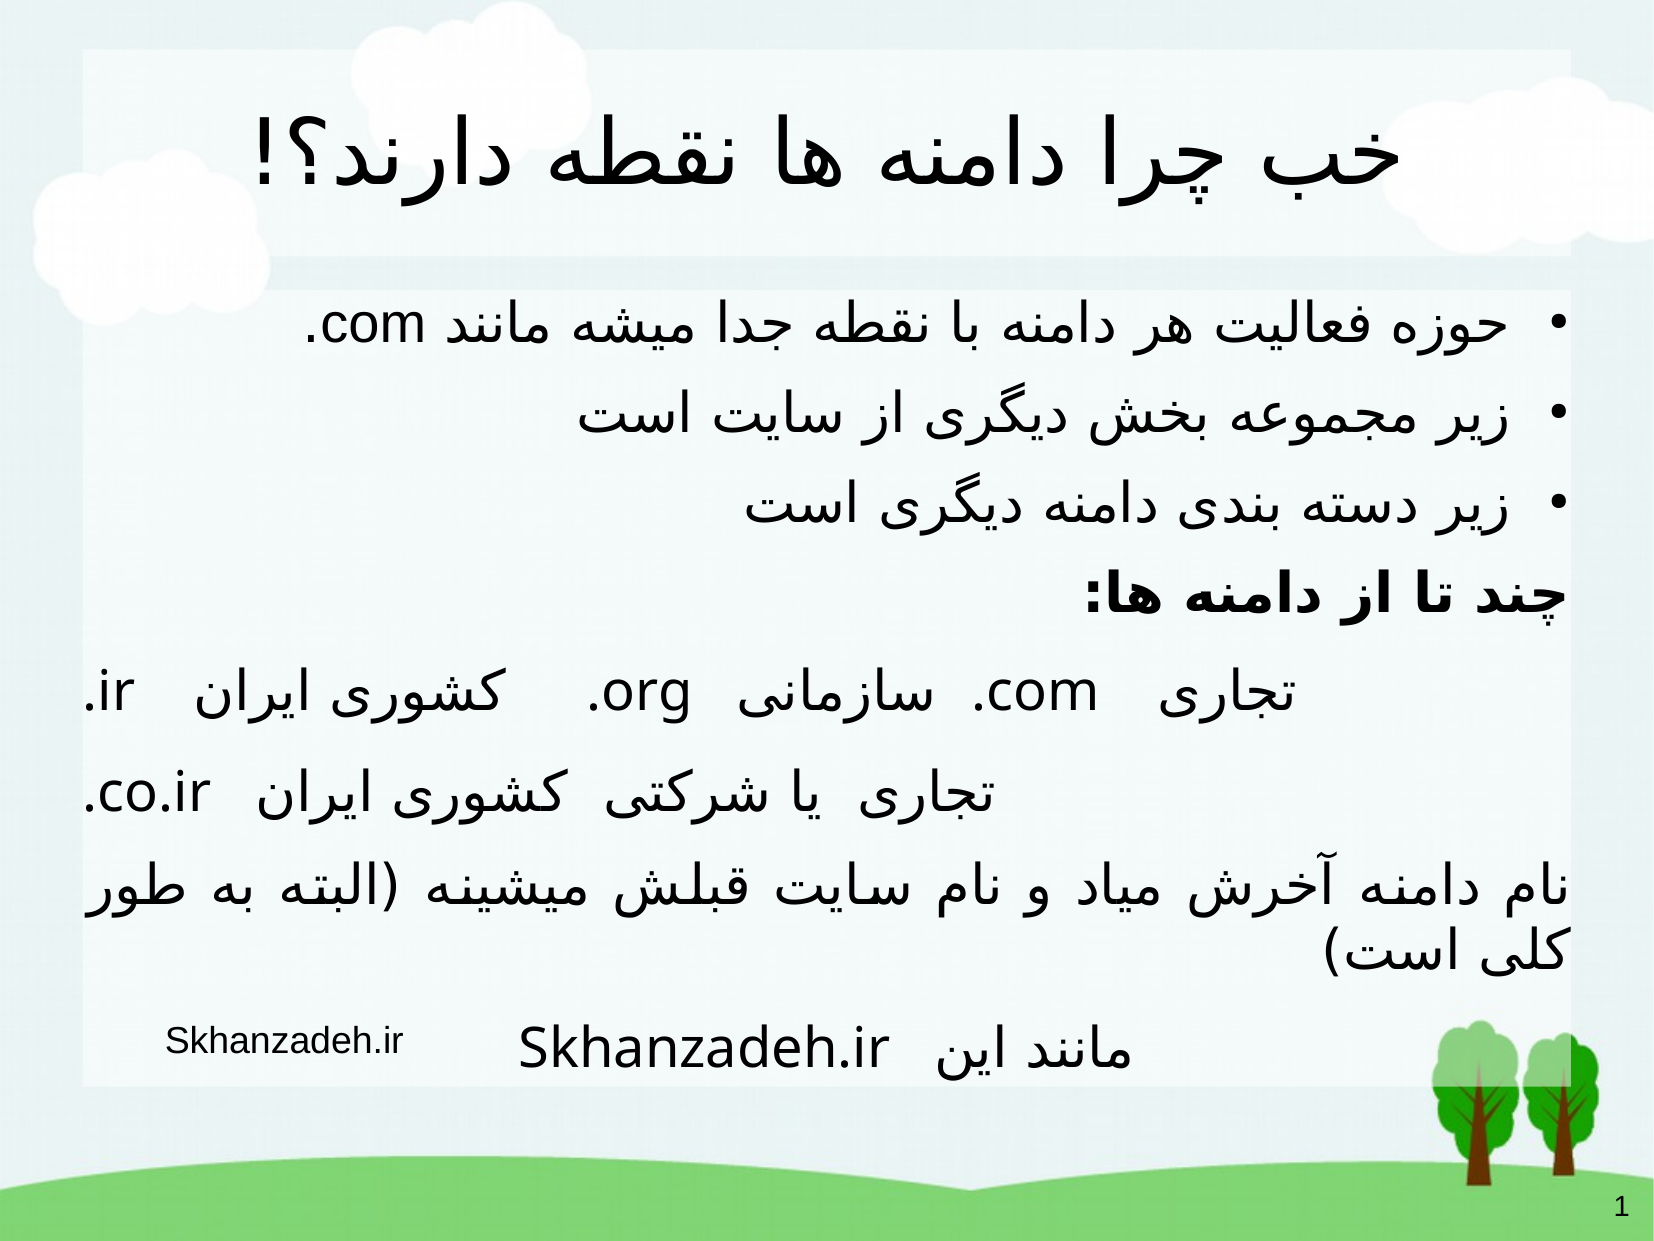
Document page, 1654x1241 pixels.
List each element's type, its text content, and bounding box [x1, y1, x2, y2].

list حوزه فعالیت هر دامنه با نقطه جدا میشه مانند com. زیر مجموعه بخش دیگری از سایت است زیر دسته بندی دامنه دیگری است چند تا از دامنه ها: .ir کشوری ایران .org سازمانی .com تجاری .co.ir تجاری یا شرکتی کشوری ایران نام دامنه آخرش میاد و نام سایت قبلش میشینه (البته به طور کلی است) Skhanzadeh.ir مانند این [82, 290, 1571, 1087]
picture [0, 0, 1654, 1241]
title خب چرا دامنه ها نقطه دارند؟! [82, 49, 1571, 257]
text_box Skhanzadeh.ir [150, 1012, 638, 1070]
